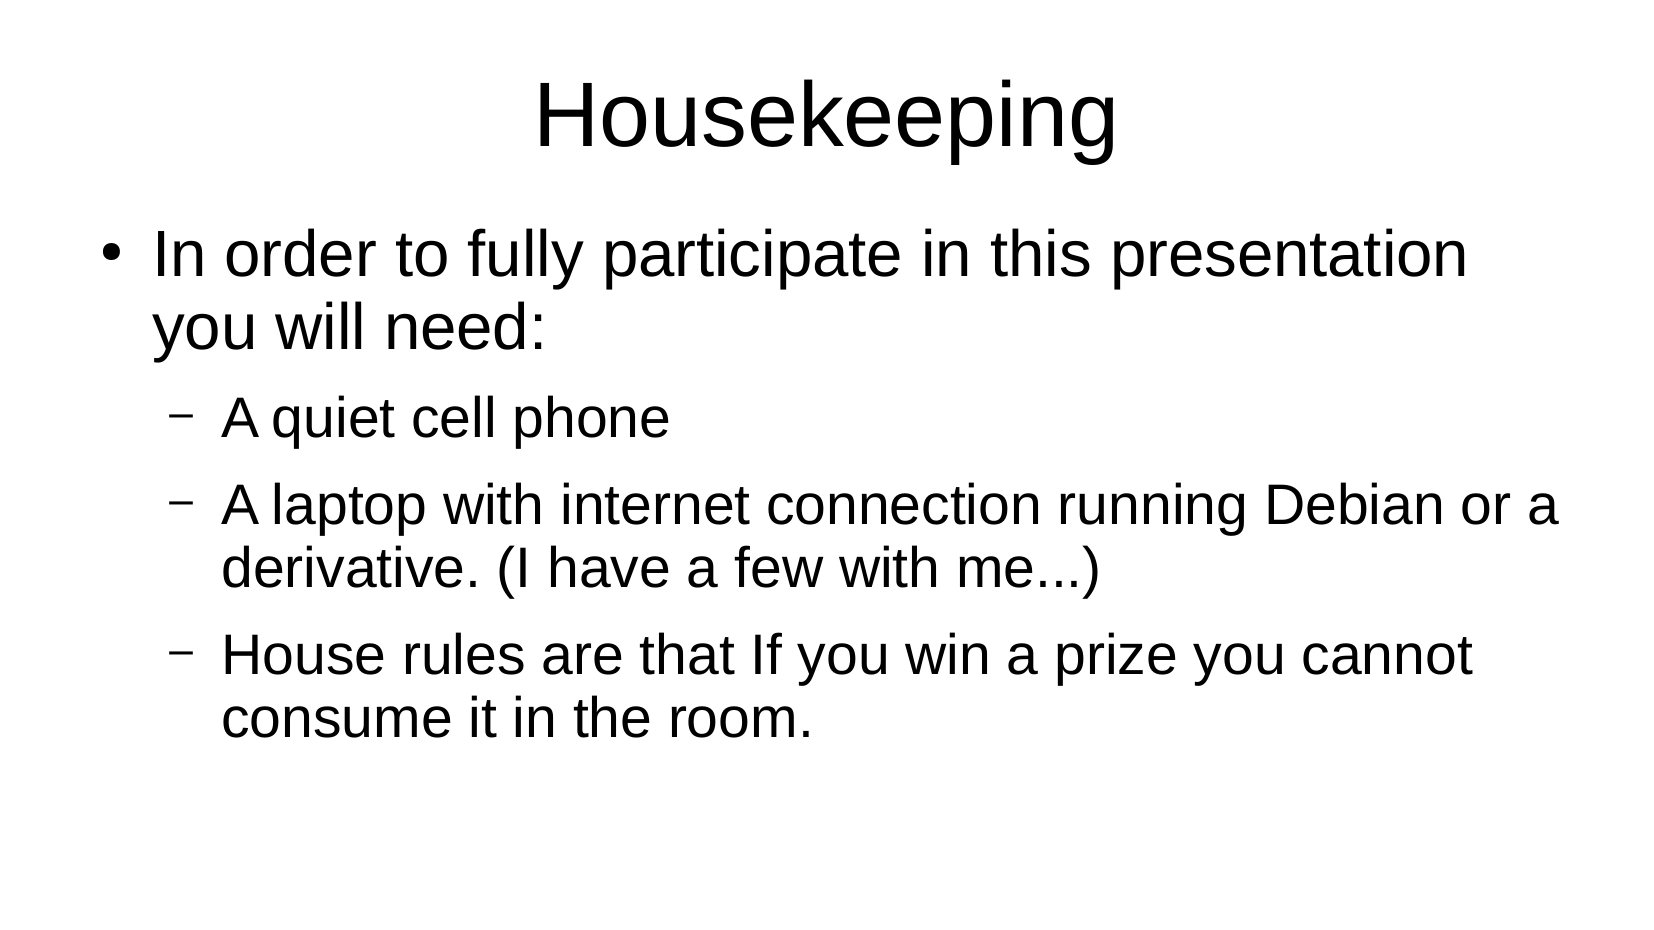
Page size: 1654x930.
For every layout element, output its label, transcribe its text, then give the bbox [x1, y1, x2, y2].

list In order to fully participate in this presentation you will need: A quiet cell phone A laptop with internet connection running Debian or a derivative. (I have a few with me...) House rules are that If you win a prize you cannot consume it in the room. [82, 217, 1571, 757]
title Housekeeping [82, 37, 1571, 193]
